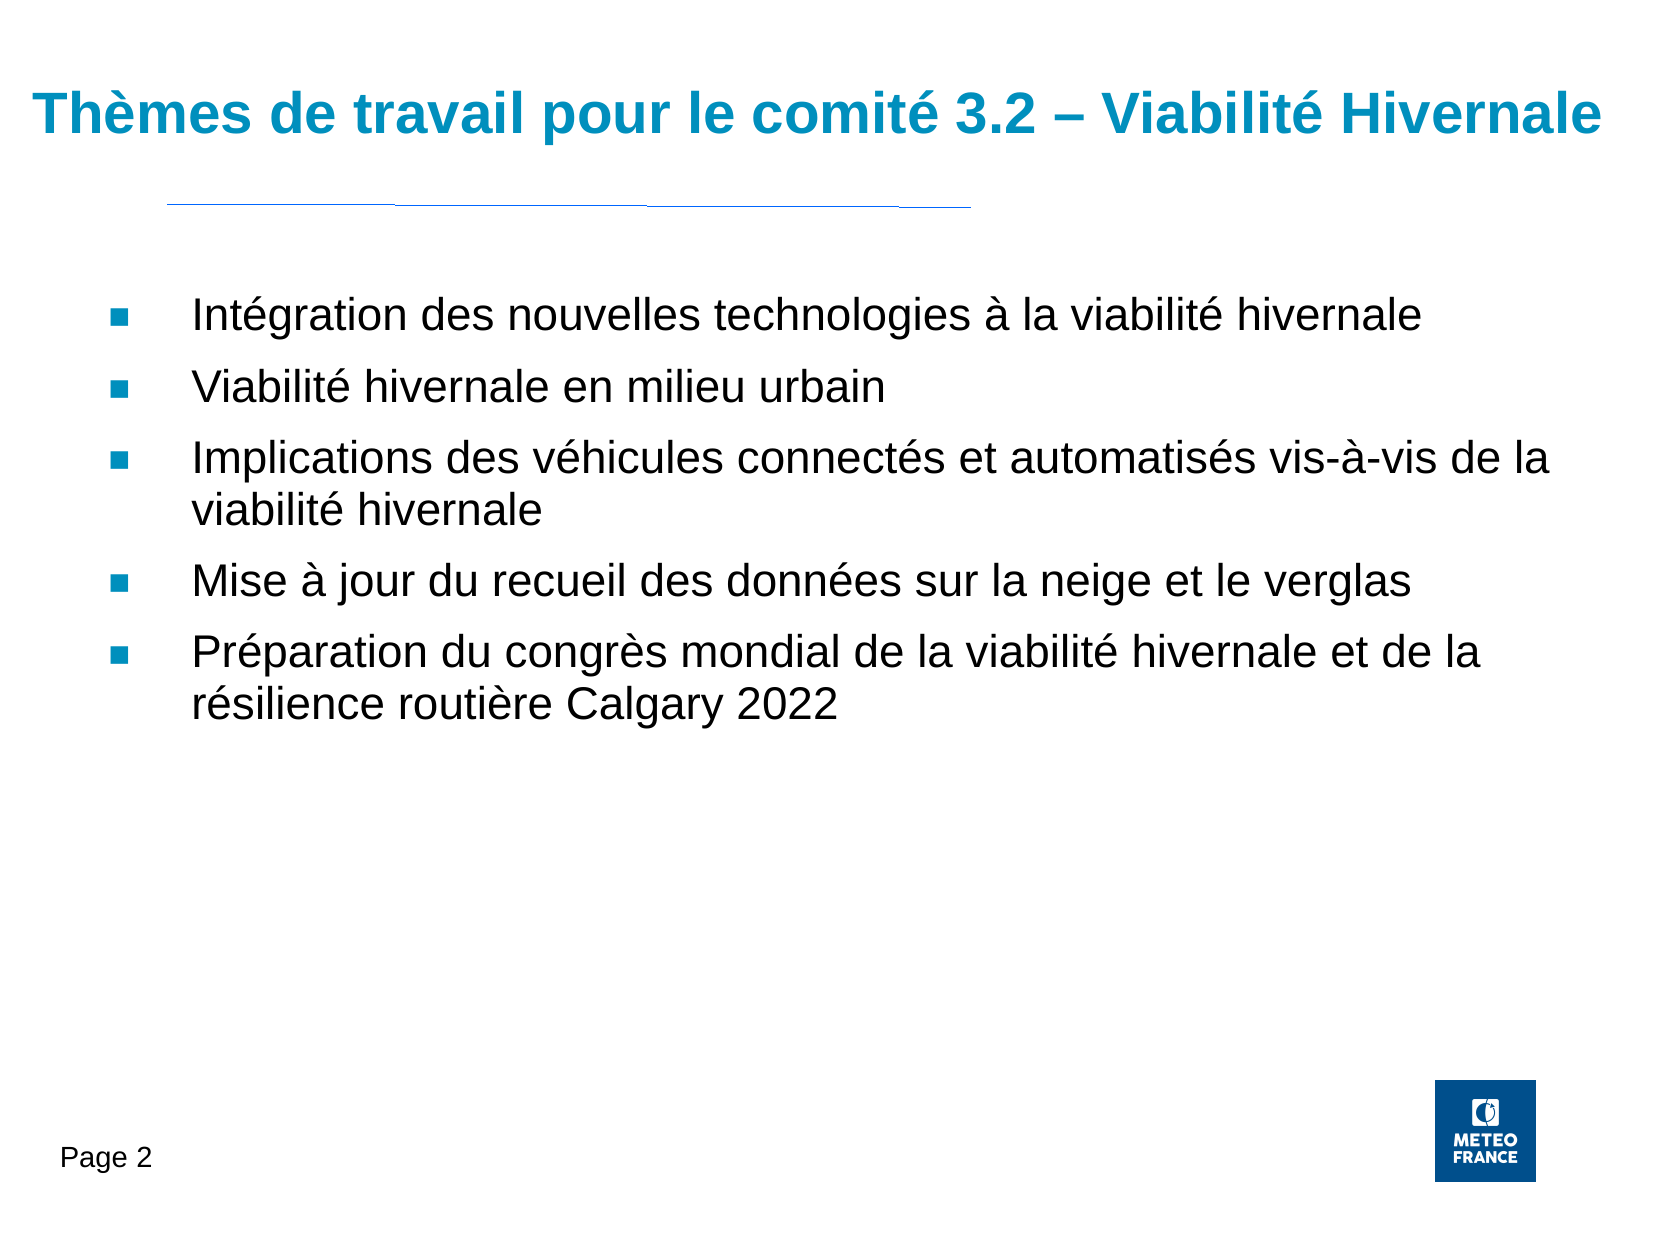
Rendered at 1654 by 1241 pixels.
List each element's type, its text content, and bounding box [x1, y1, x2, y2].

list Intégration des nouvelles technologies à la viabilité hivernale Viabilité hivernale en milieu urbain Implications des véhicules connectés et automatisés vis-à-vis de la viabilité hivernale Mise à jour du recueil des données sur la neige et le verglas Préparation du congrès mondial de la viabilité hivernale et de la résilience routière Calgary 2022 [17, 217, 1607, 1150]
title Thèmes de travail pour le comité 3.2 – Viabilité Hivernale [32, 35, 1654, 191]
picture [1435, 1150, 1536, 1182]
